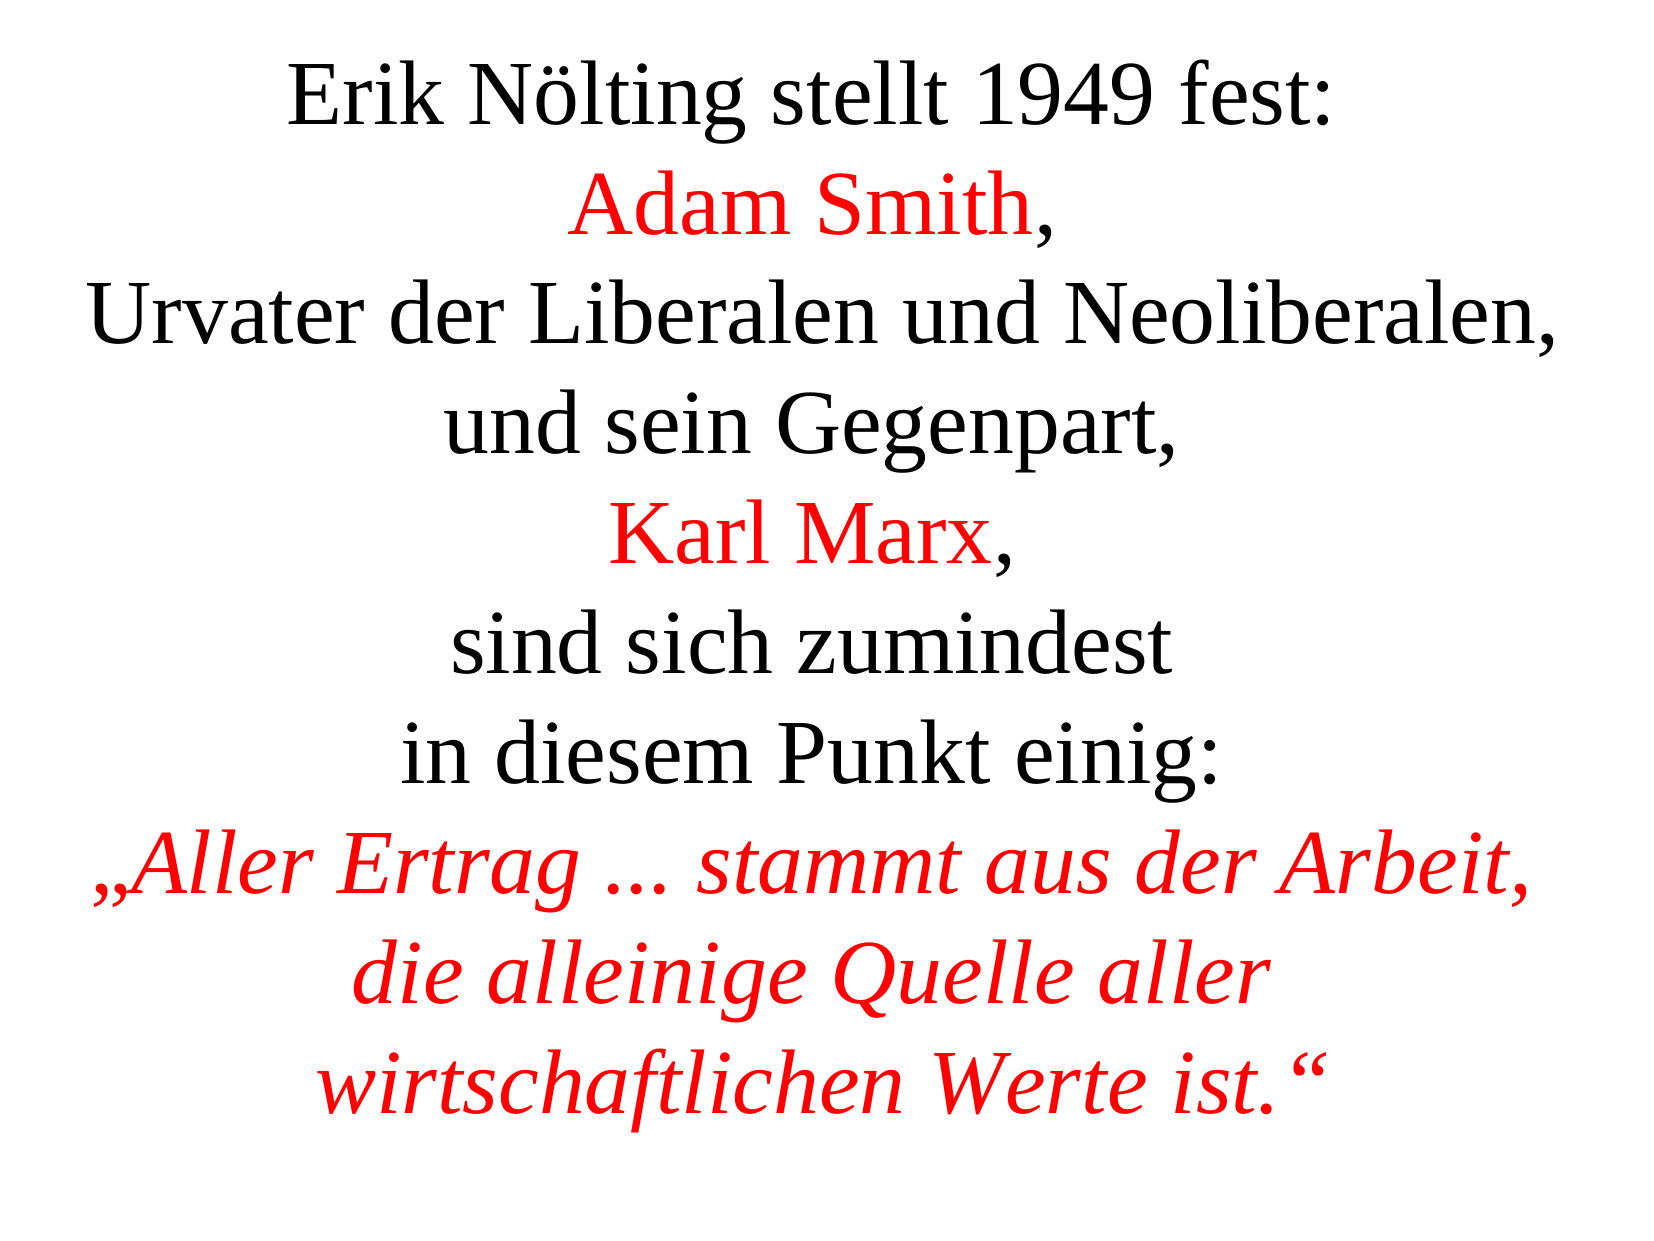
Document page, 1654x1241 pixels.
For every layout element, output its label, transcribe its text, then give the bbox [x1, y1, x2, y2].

text_box Erik Nölting stellt 1949 fest: Adam Smith, Urvater der Liberalen und Neoliberalen, und sein Gegenpart, Karl Marx, sind sich zumindest in diesem Punkt einig: „Aller Ertrag ... stammt aus der Arbeit, die alleinige Quelle aller wirtschaftlichen Werte ist.“ [32, 32, 1616, 1241]
